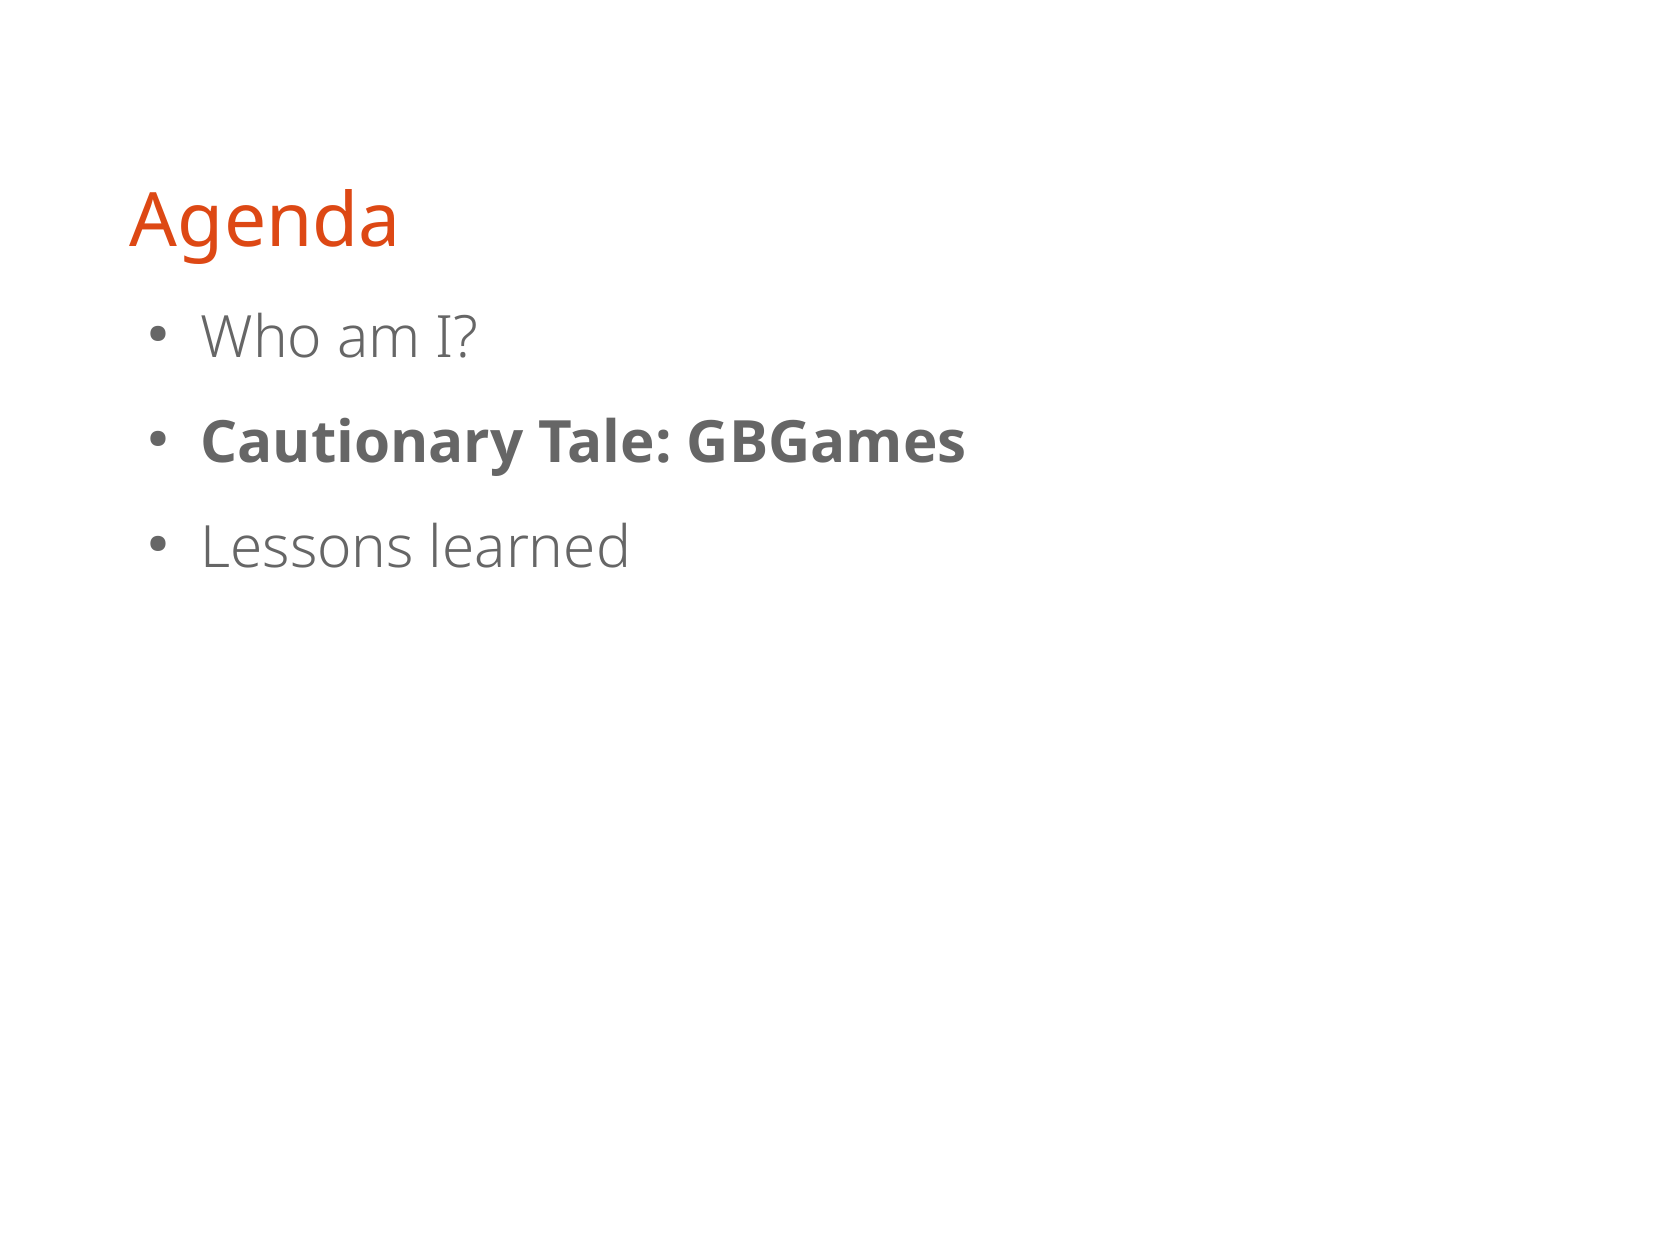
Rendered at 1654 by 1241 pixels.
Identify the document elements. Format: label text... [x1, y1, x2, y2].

title Agenda [129, 153, 1518, 281]
list Who am I? Cautionary Tale: GBGames Lessons learned [129, 295, 1518, 1010]
